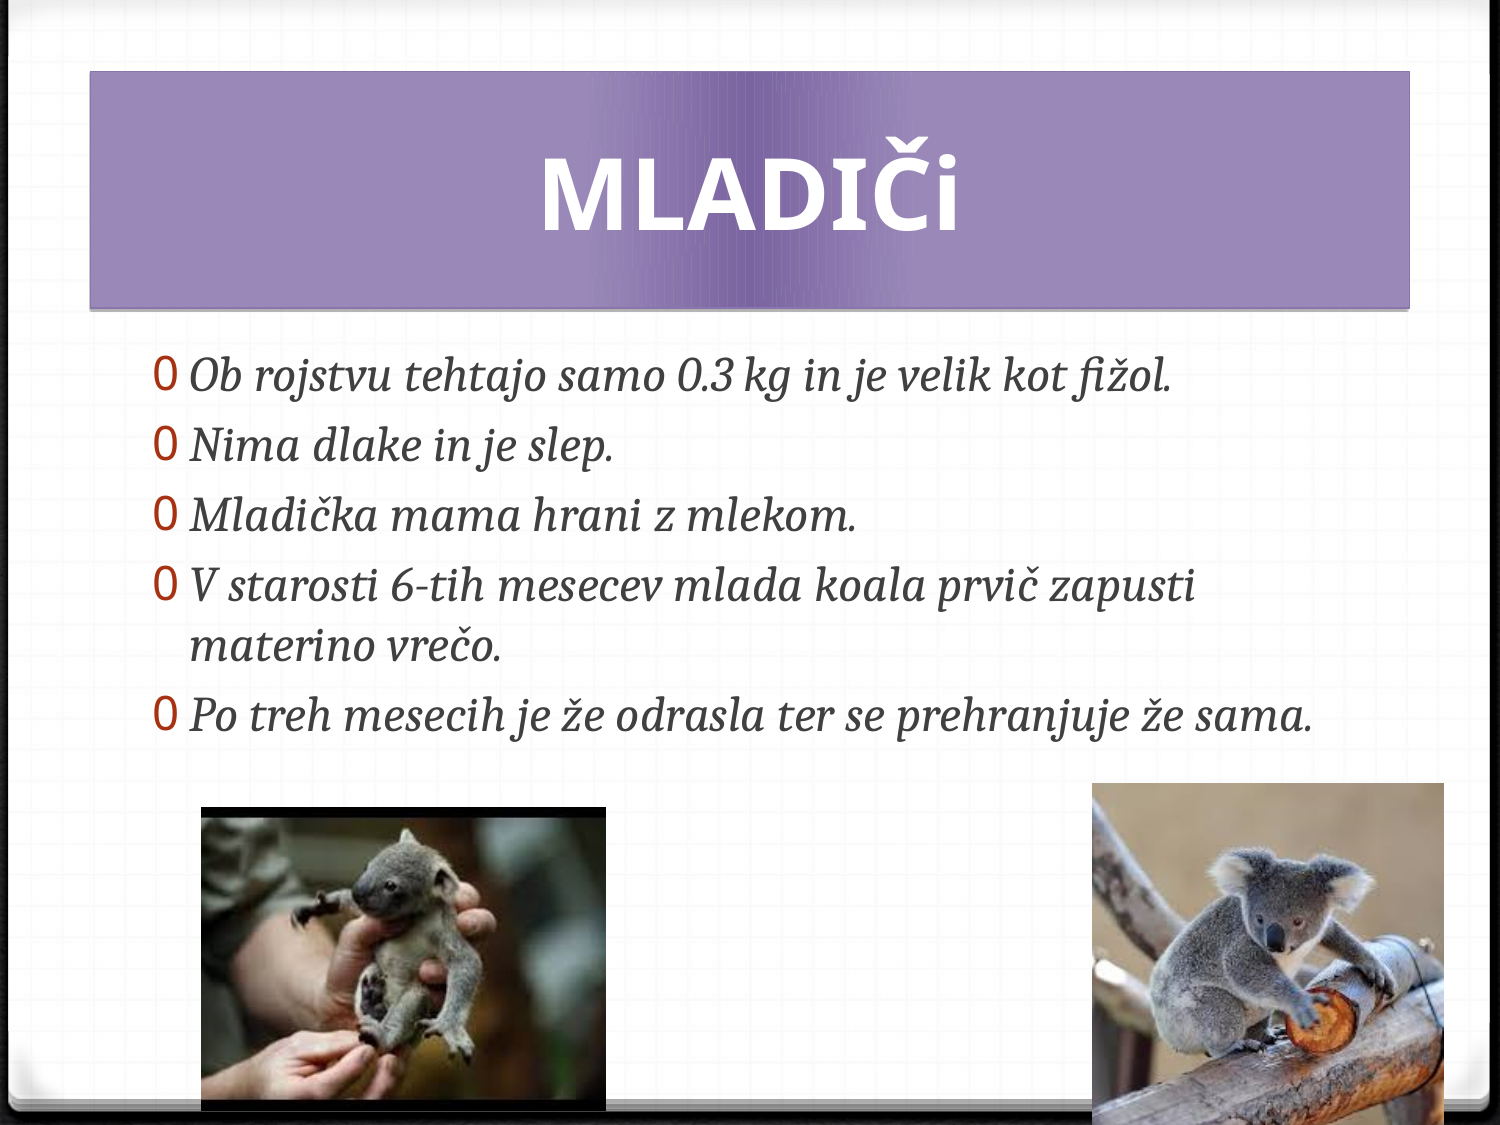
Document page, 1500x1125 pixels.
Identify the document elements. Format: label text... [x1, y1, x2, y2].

picture [0, 0, 1500, 1125]
list Ob rojstvu tehtajo samo 0.3 kg in je velik kot fižol. Nima dlake in je slep. Mladička mama hrani z mlekom. V starosti 6-tih mesecev mlada koala prvič zapusti materino vrečo. Po treh mesecih je že odrasla ter se prehranjuje že sama. [137, 334, 1363, 983]
title MLADIČi [90, 71, 1410, 309]
